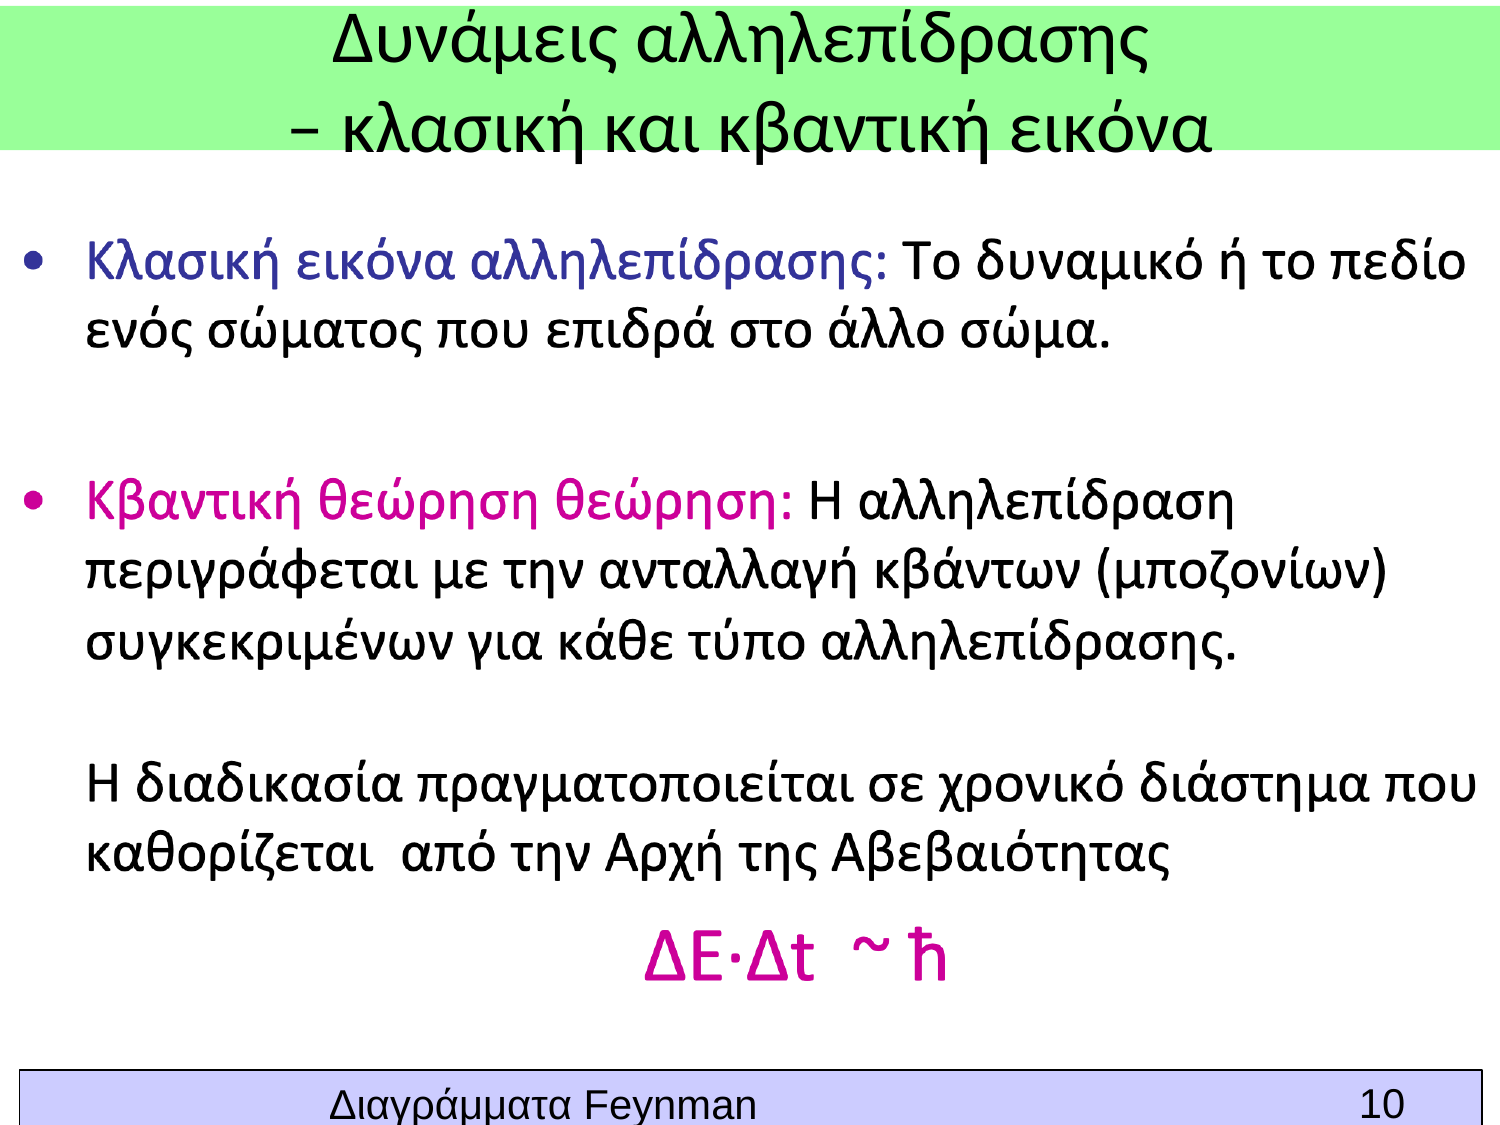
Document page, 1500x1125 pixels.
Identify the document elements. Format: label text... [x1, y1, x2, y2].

picture [6, 217, 1500, 1011]
text_box Δυνάμεις αλληλεπίδρασης – κλασική και κβαντική εικόνα [0, 5, 1500, 151]
